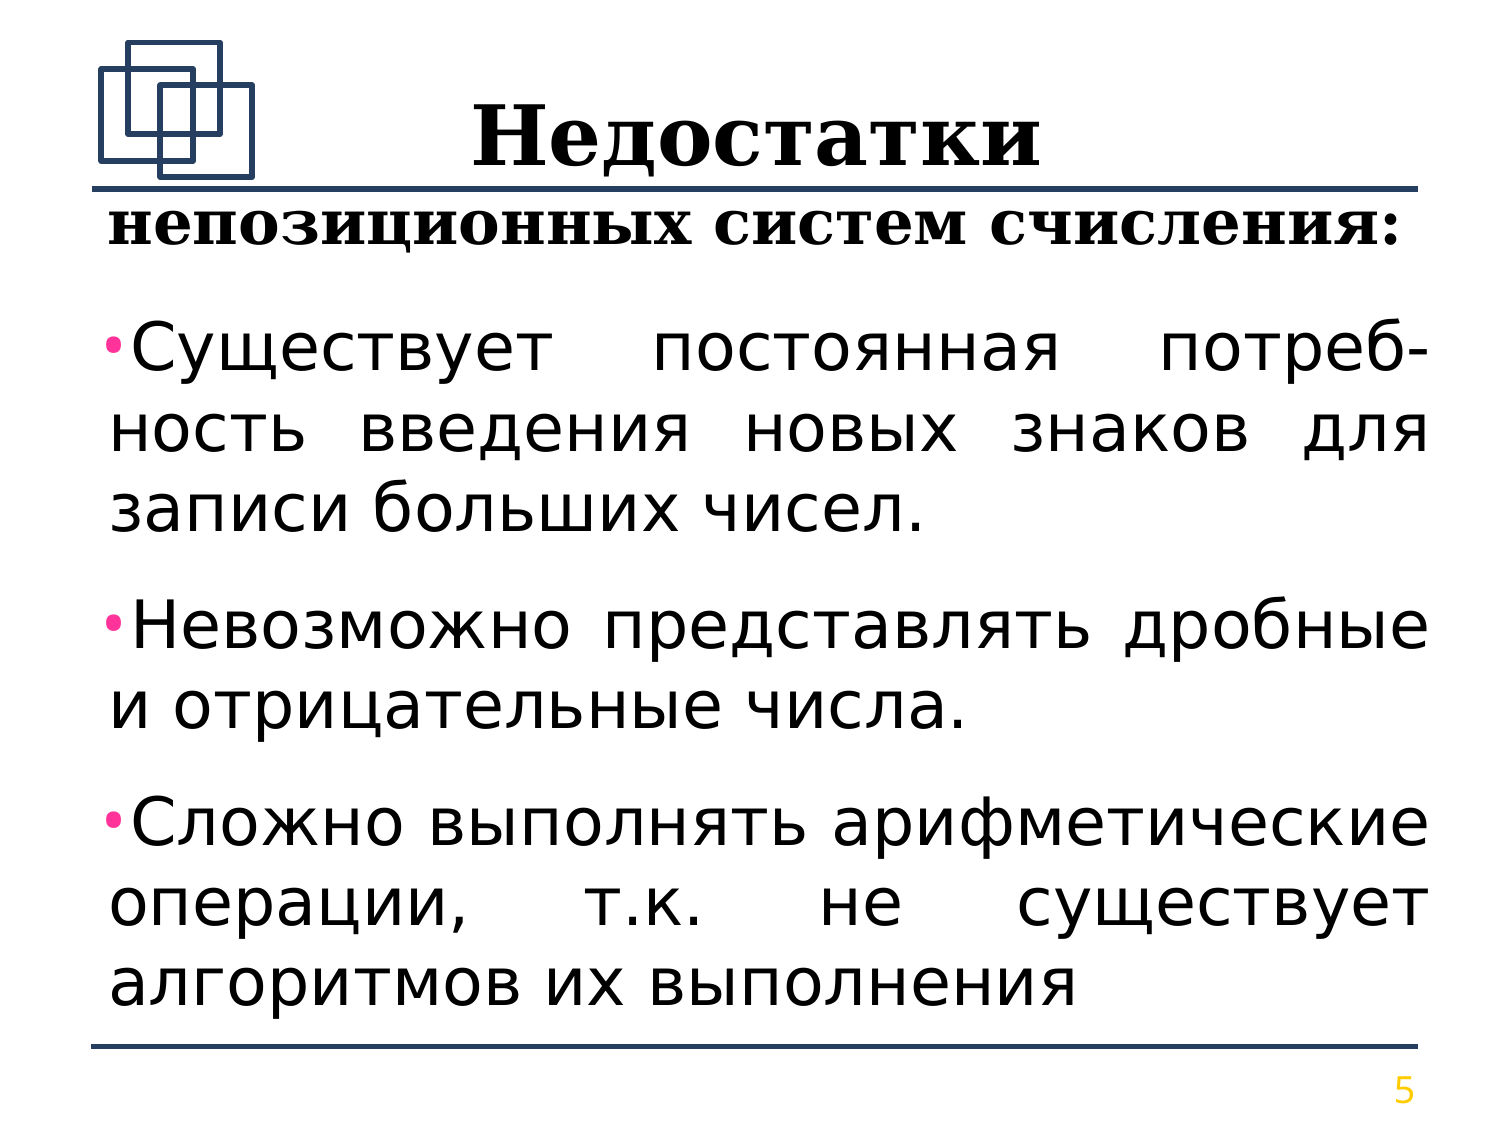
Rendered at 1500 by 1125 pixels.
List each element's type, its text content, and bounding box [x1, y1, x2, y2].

text_box Существует постоянная потреб-ность введения новых знаков для записи больших чисел. Невозможно представлять дробные и отрицательные числа. Сложно выполнять арифметические операции, т.к. не существует алгоритмов их выполнения [53, 296, 1447, 1084]
title Недостатки непозиционных систем счисления: [64, 49, 1447, 290]
